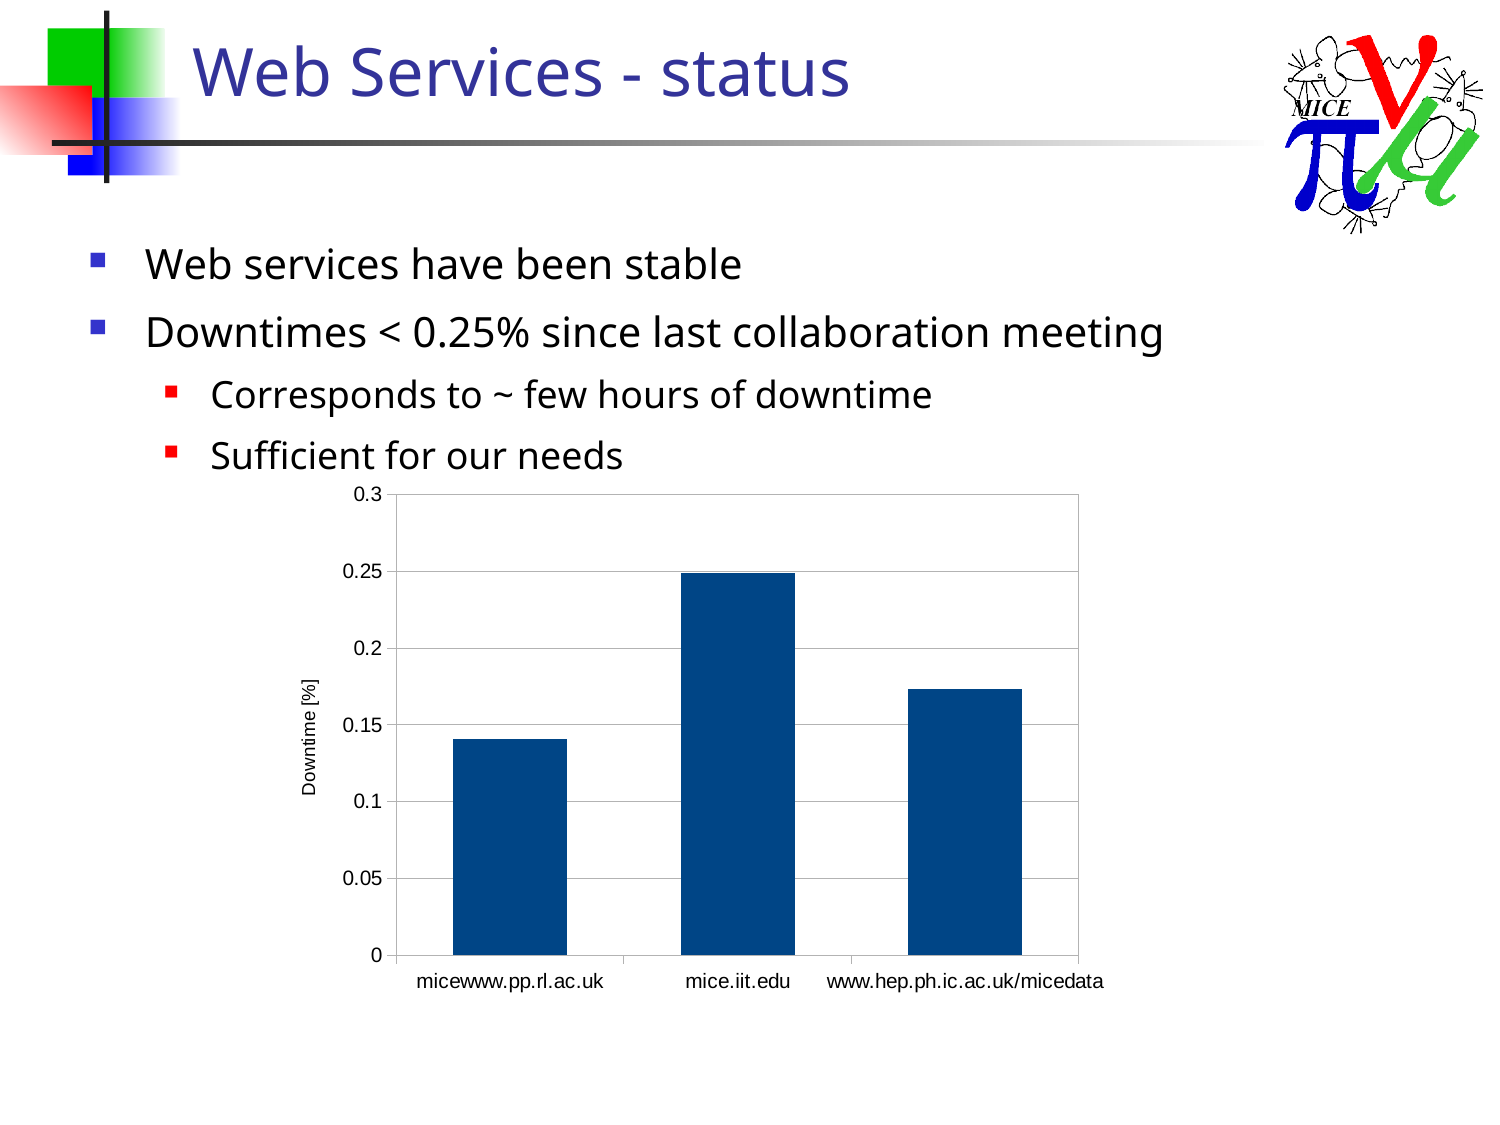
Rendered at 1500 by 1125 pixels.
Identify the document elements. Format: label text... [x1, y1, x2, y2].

list Web services have been stable Downtimes < 0.25% since last collaboration meeting Corresponds to ~ few hours of downtime Sufficient for our needs [88, 235, 1465, 978]
title Web Services - status [191, 0, 1471, 164]
chart [265, 978, 1122, 1004]
picture [1264, 5, 1500, 251]
